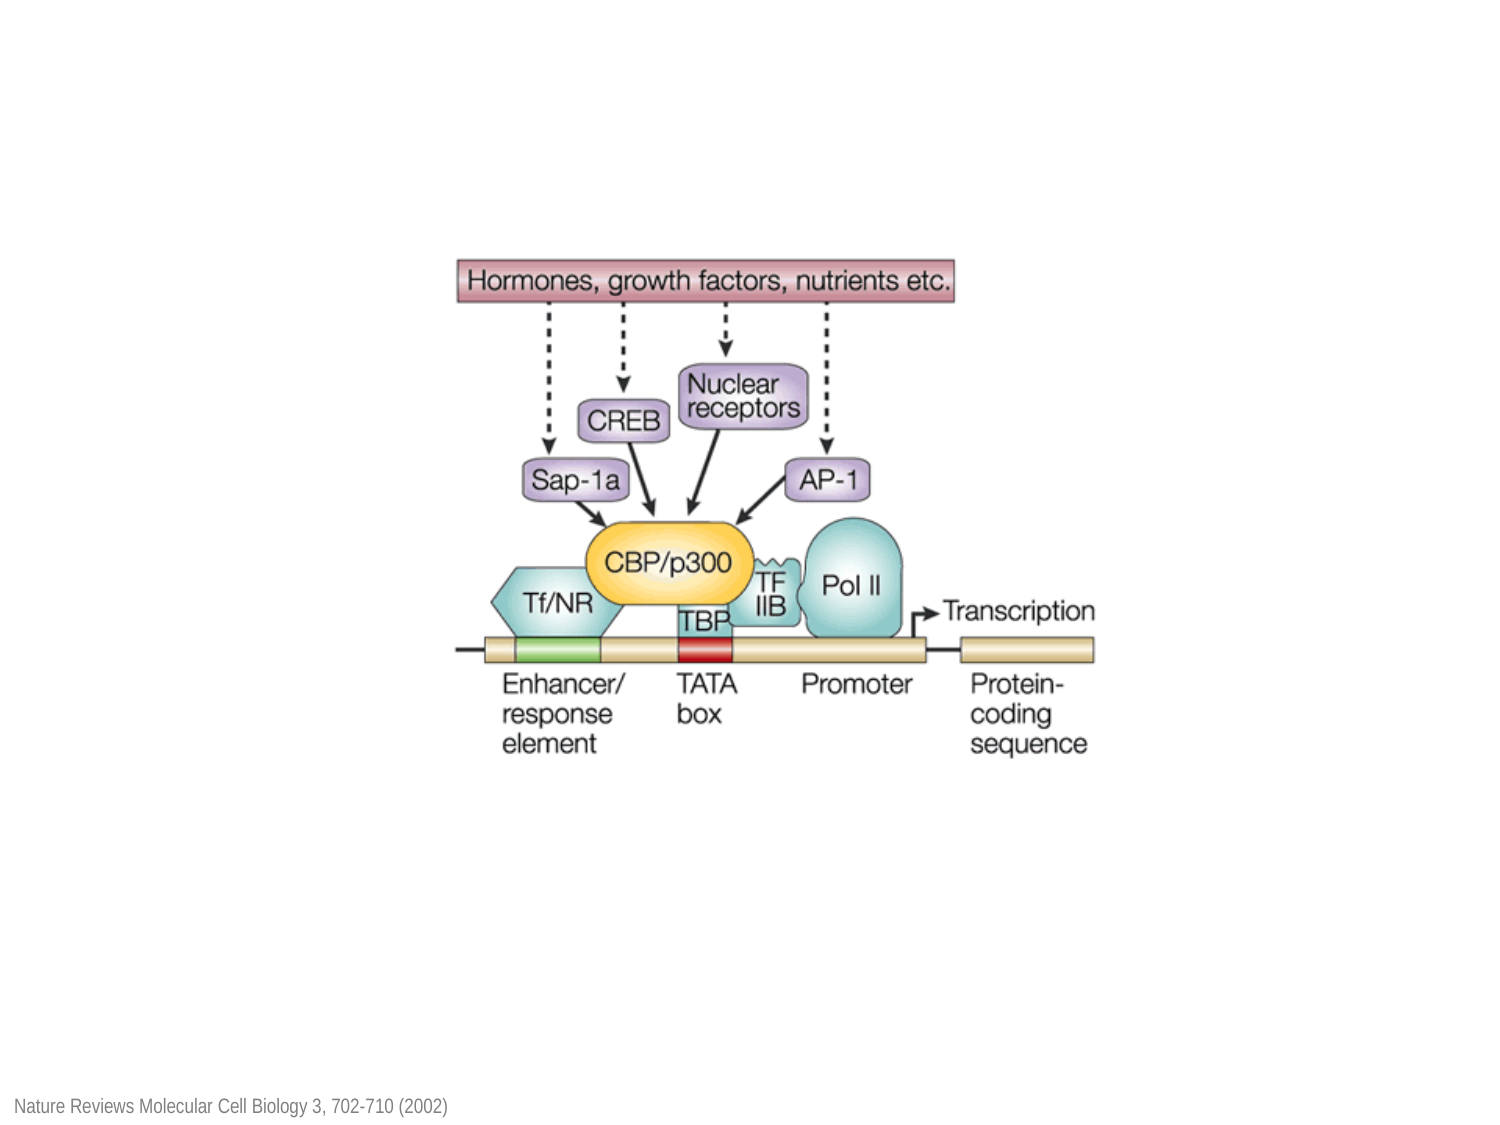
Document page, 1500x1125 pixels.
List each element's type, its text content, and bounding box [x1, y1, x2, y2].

text_box Nature Reviews Molecular Cell Biology 3, 702-710 (2002) [0, 1084, 464, 1125]
picture [336, 196, 1128, 787]
